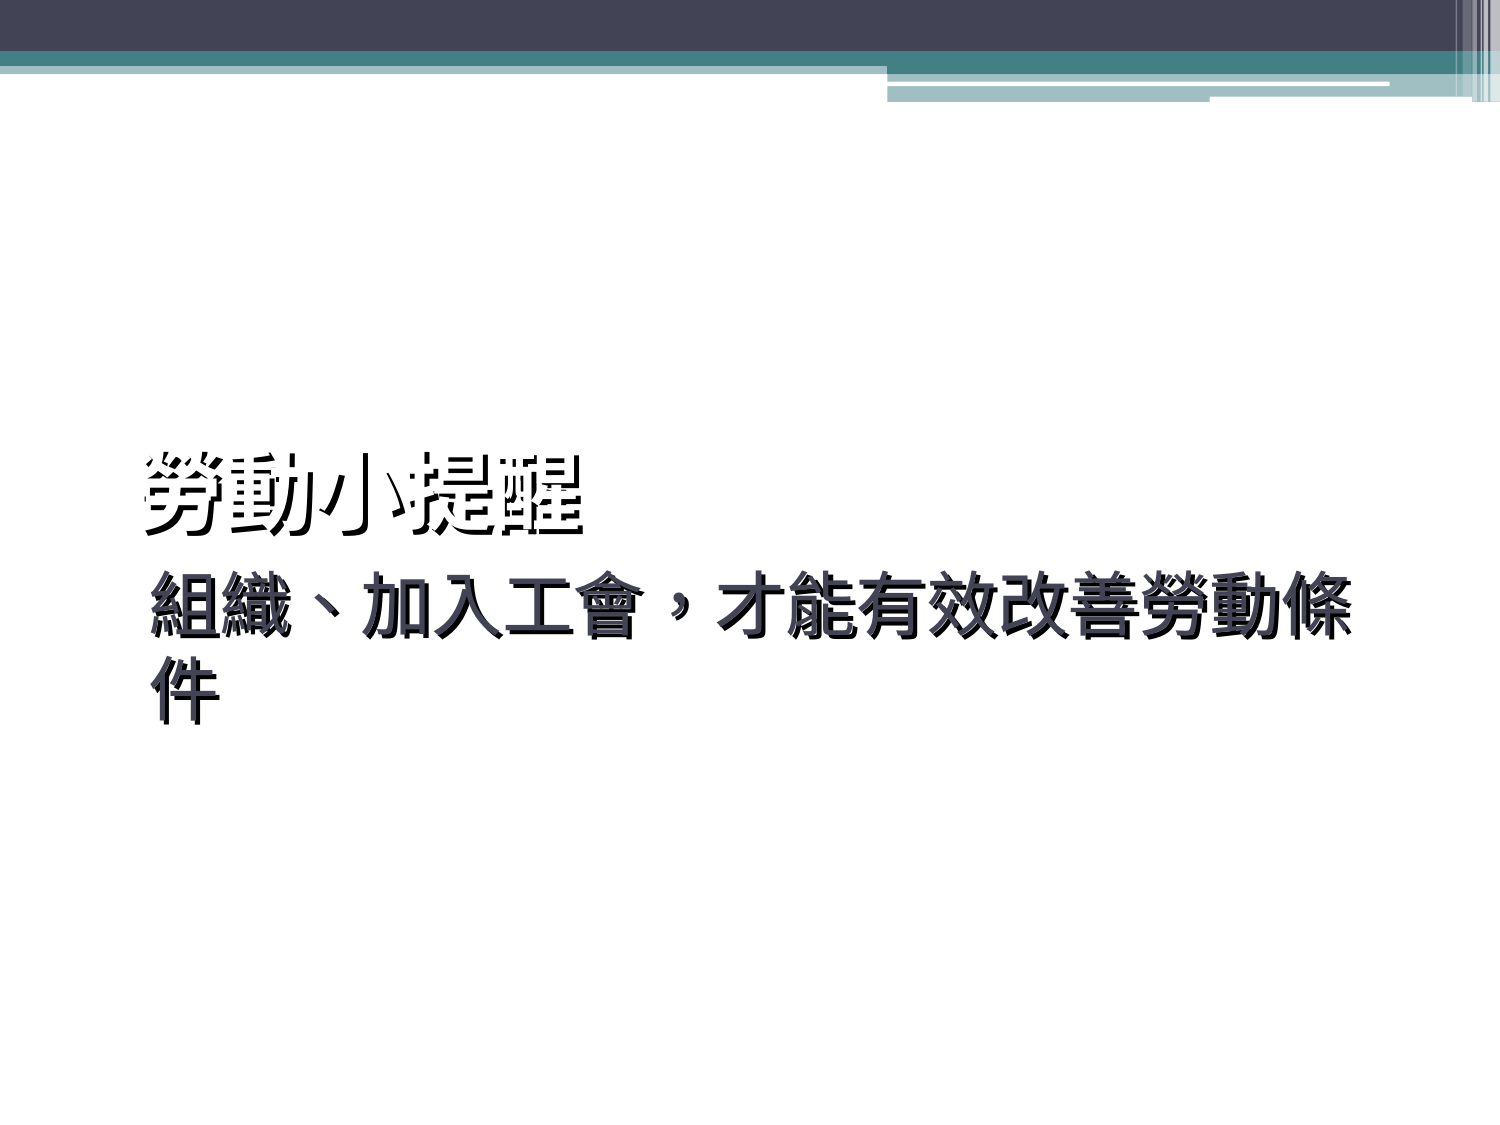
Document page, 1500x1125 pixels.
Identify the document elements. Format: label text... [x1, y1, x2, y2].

list 組織、加入工會，才能有效改善勞動條件 [118, 552, 1436, 801]
title 勞動小提醒 [118, 324, 1394, 549]
